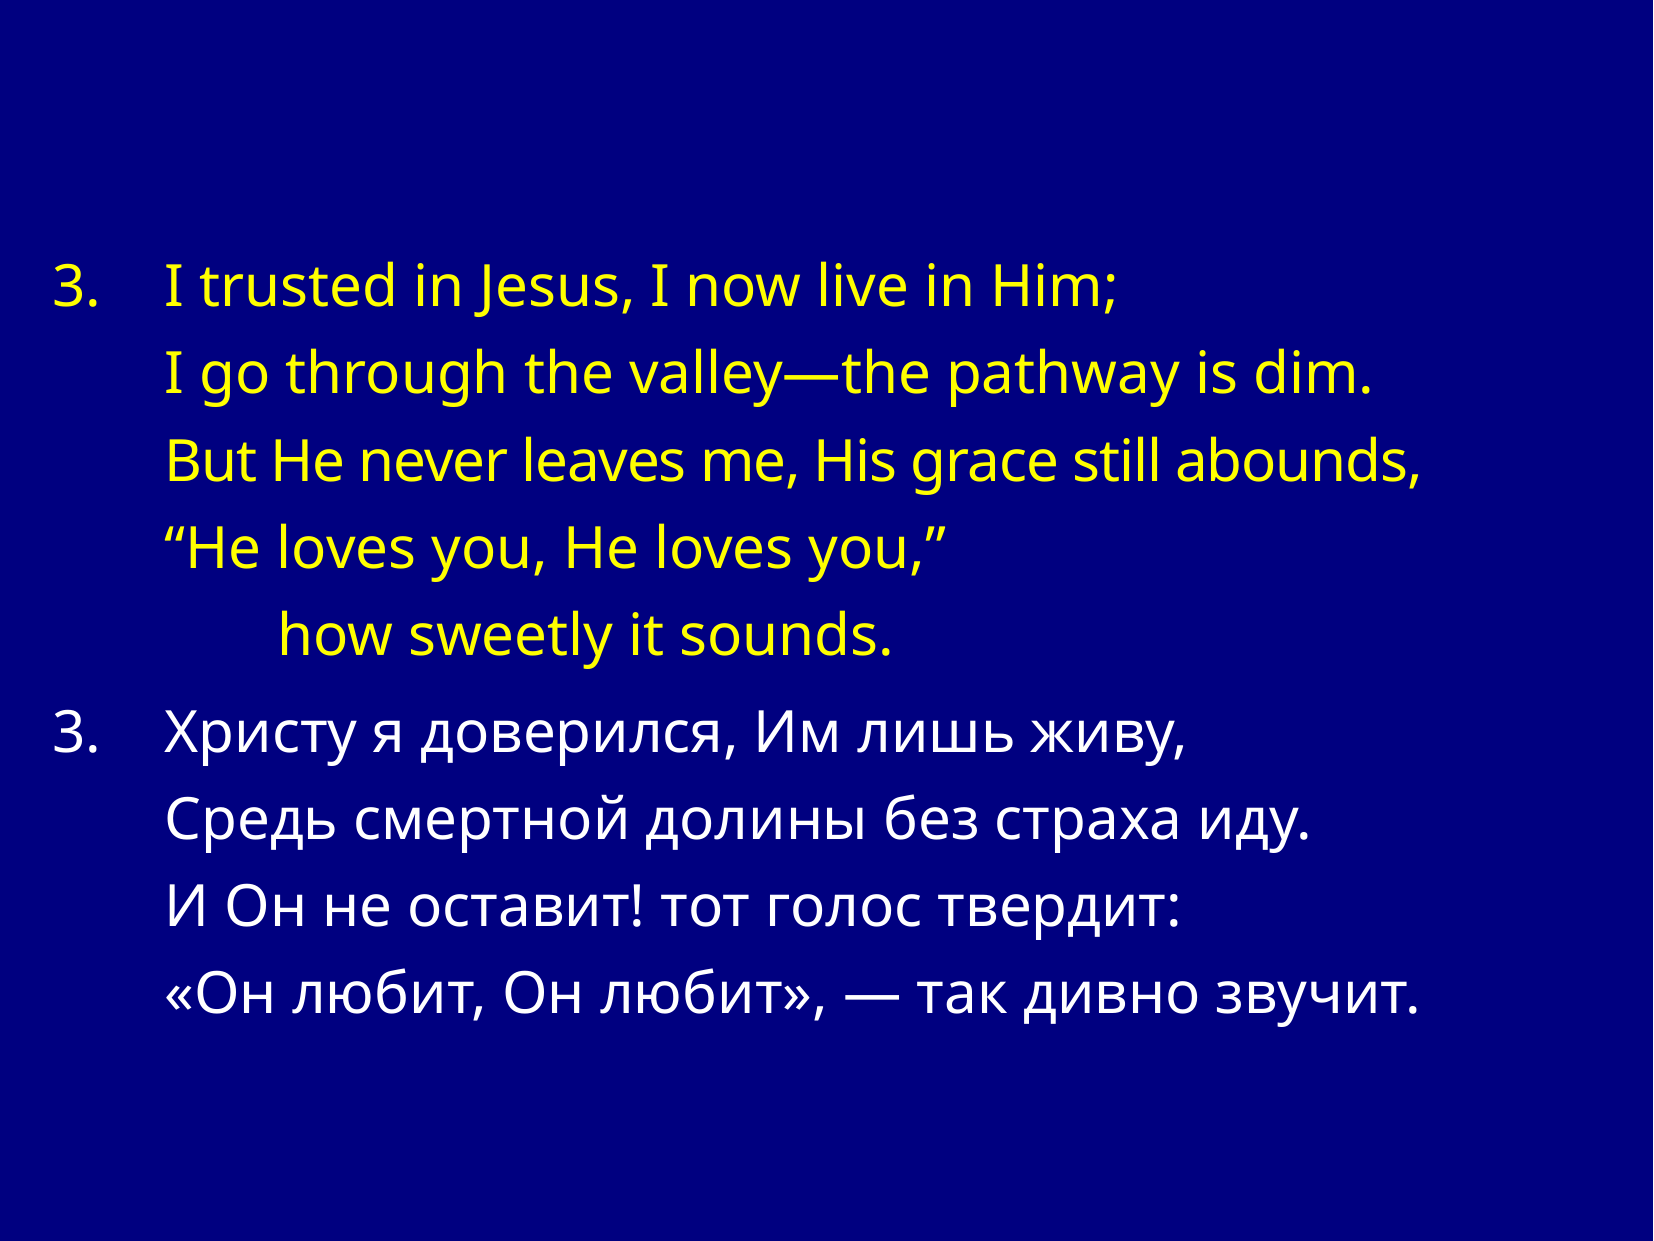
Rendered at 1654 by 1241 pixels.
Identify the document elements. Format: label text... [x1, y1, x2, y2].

text_box 3. Христу я доверился, Им лишь живу, Средь смертной долины без страха иду. И Он не оставит! тот голос твердит: «Он любит, Он любит», — так дивно звучит. [37, 675, 1653, 1163]
text_box 3. I trusted in Jesus, I now live in Him; I go through the valley—the pathway is dim. But He never leaves me, His grace still abounds, “He loves you, He loves you,” how sweetly it sounds. [37, 150, 1653, 638]
